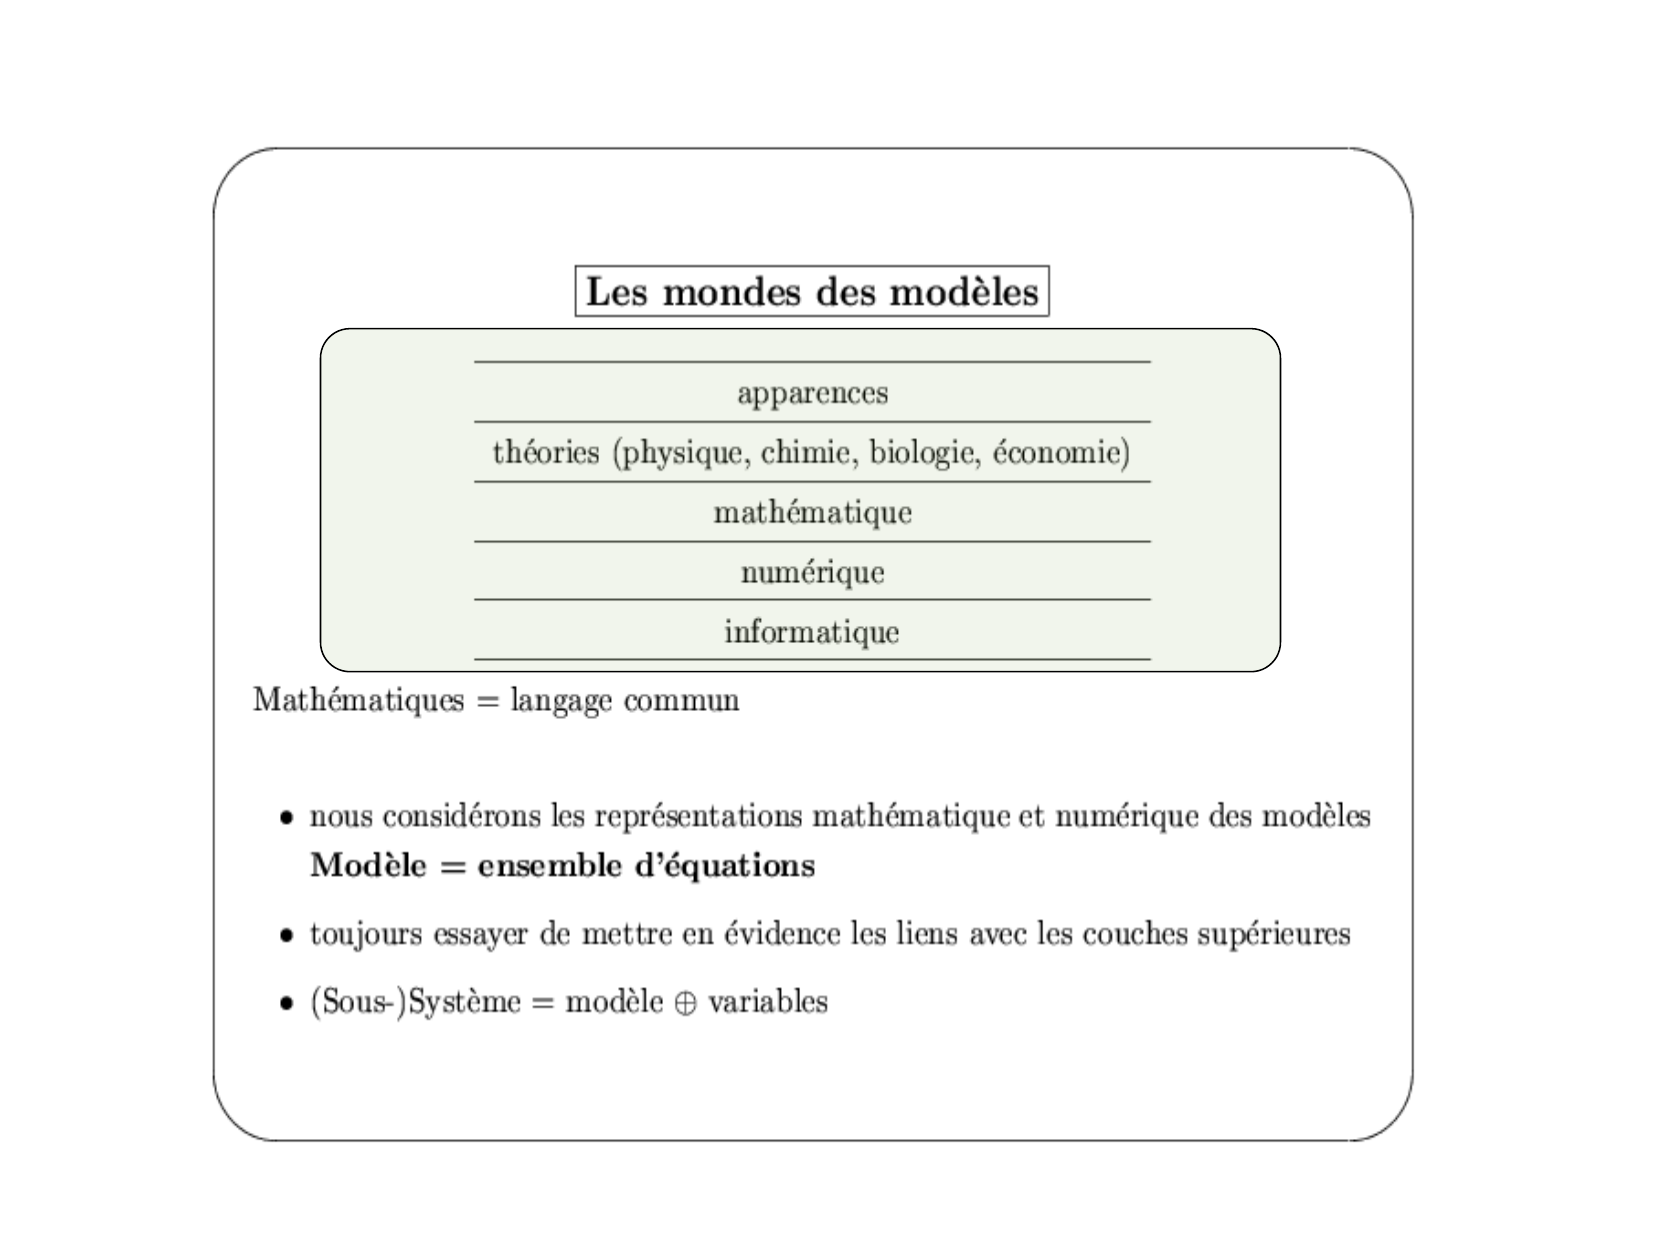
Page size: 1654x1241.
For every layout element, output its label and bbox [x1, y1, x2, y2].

text_box [320, 328, 1281, 672]
picture [89, 32, 1628, 1222]
